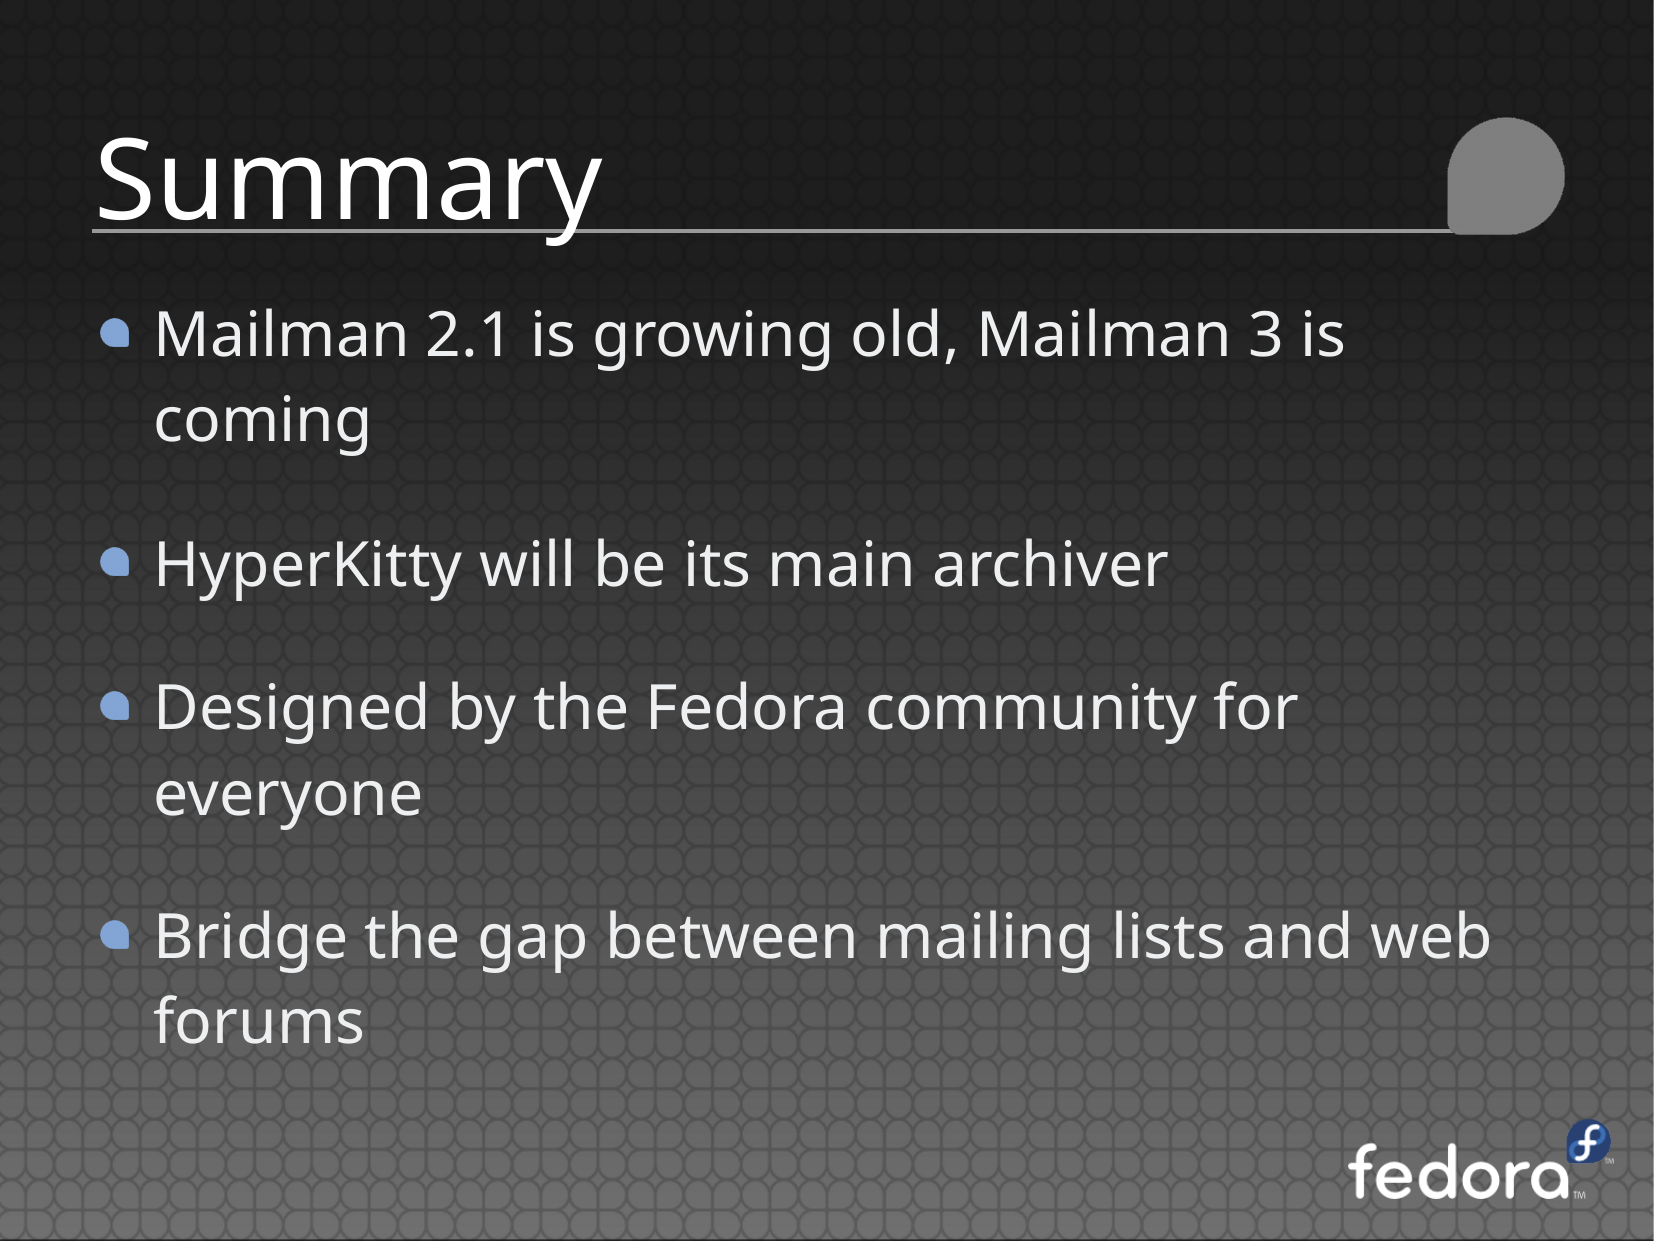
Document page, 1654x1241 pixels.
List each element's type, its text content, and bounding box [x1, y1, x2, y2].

picture [0, 0, 1654, 1241]
title Summary [94, 100, 1426, 251]
list Mailman 2.1 is growing old, Mailman 3 is coming HyperKitty will be its main archiver Designed by the Fedora community for everyone Bridge the gap between mailing lists and web forums [82, 290, 1571, 1094]
